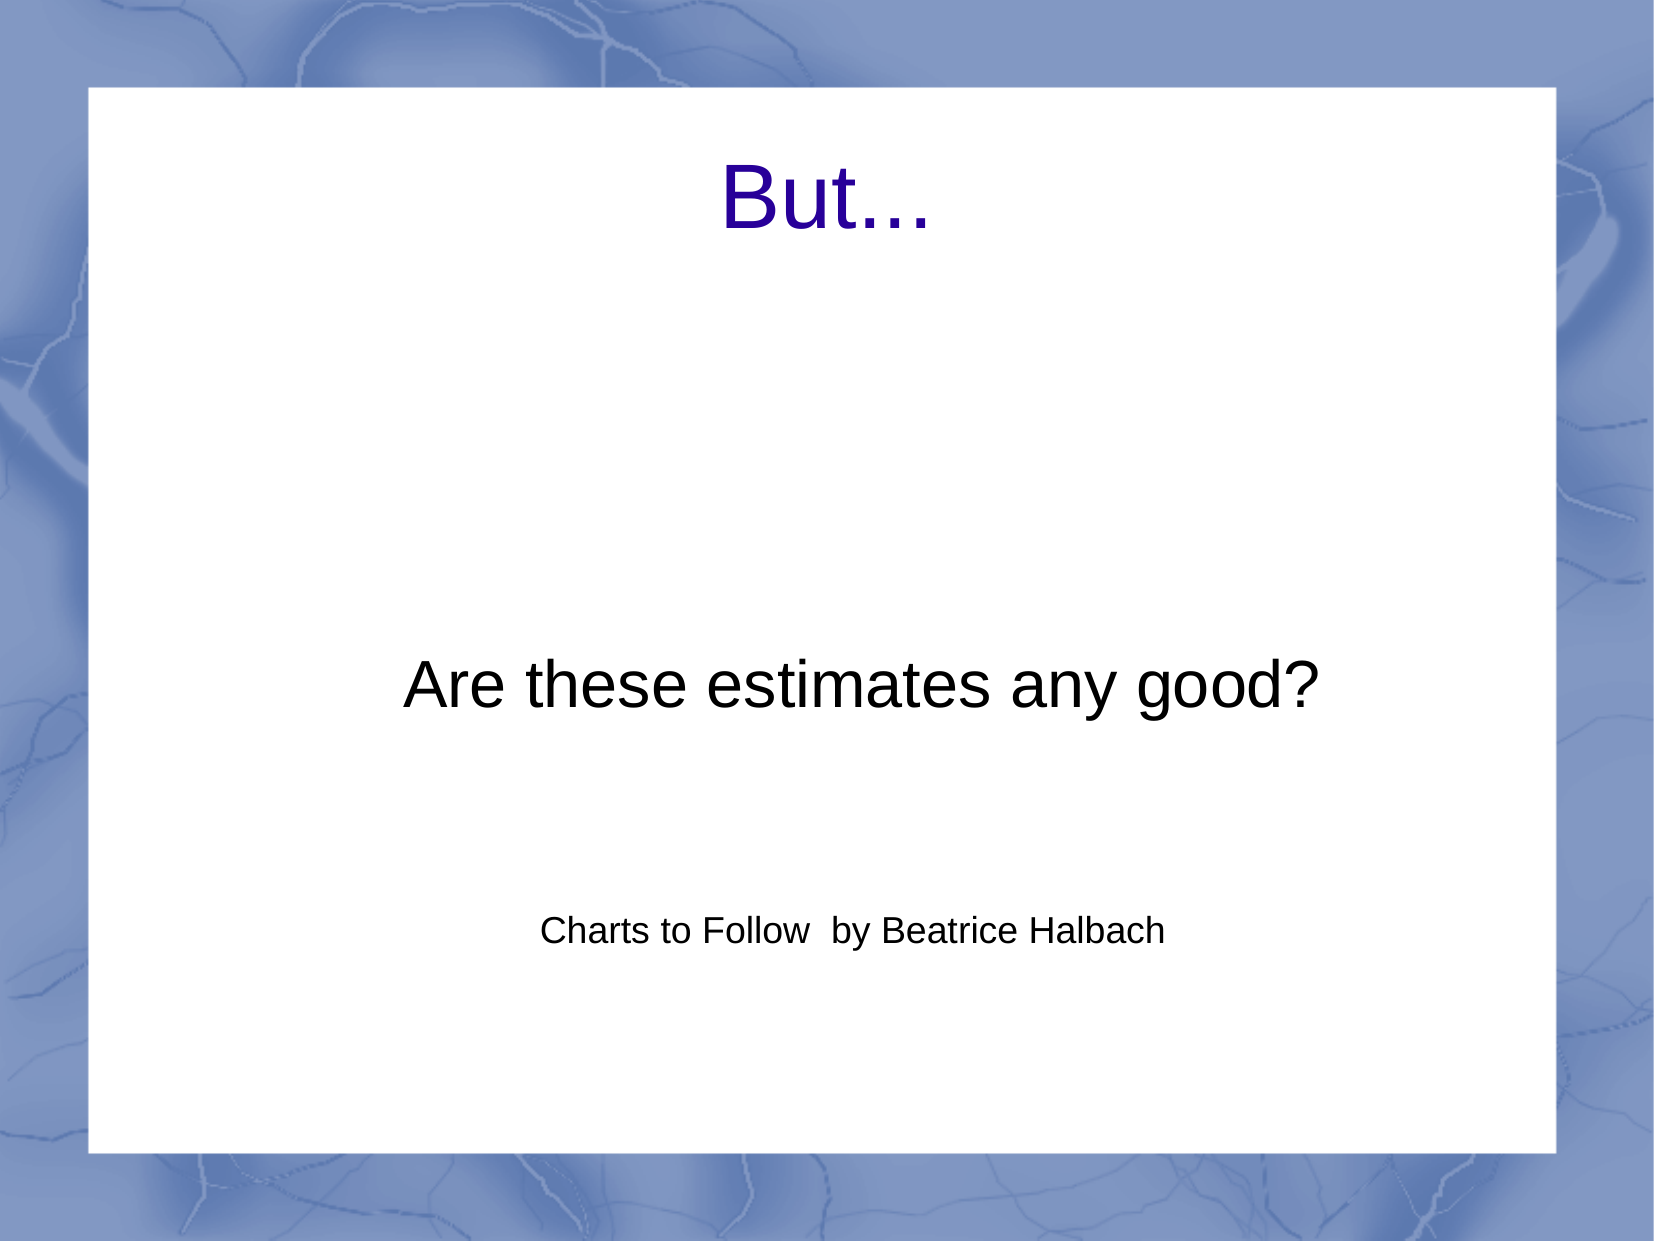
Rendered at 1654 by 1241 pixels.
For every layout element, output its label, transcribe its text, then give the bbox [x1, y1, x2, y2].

list Are these estimates any good? [147, 325, 1506, 1010]
picture [0, 0, 1654, 1241]
text_box Charts to Follow by Beatrice Halbach [524, 899, 1238, 957]
title But... [118, 90, 1536, 298]
